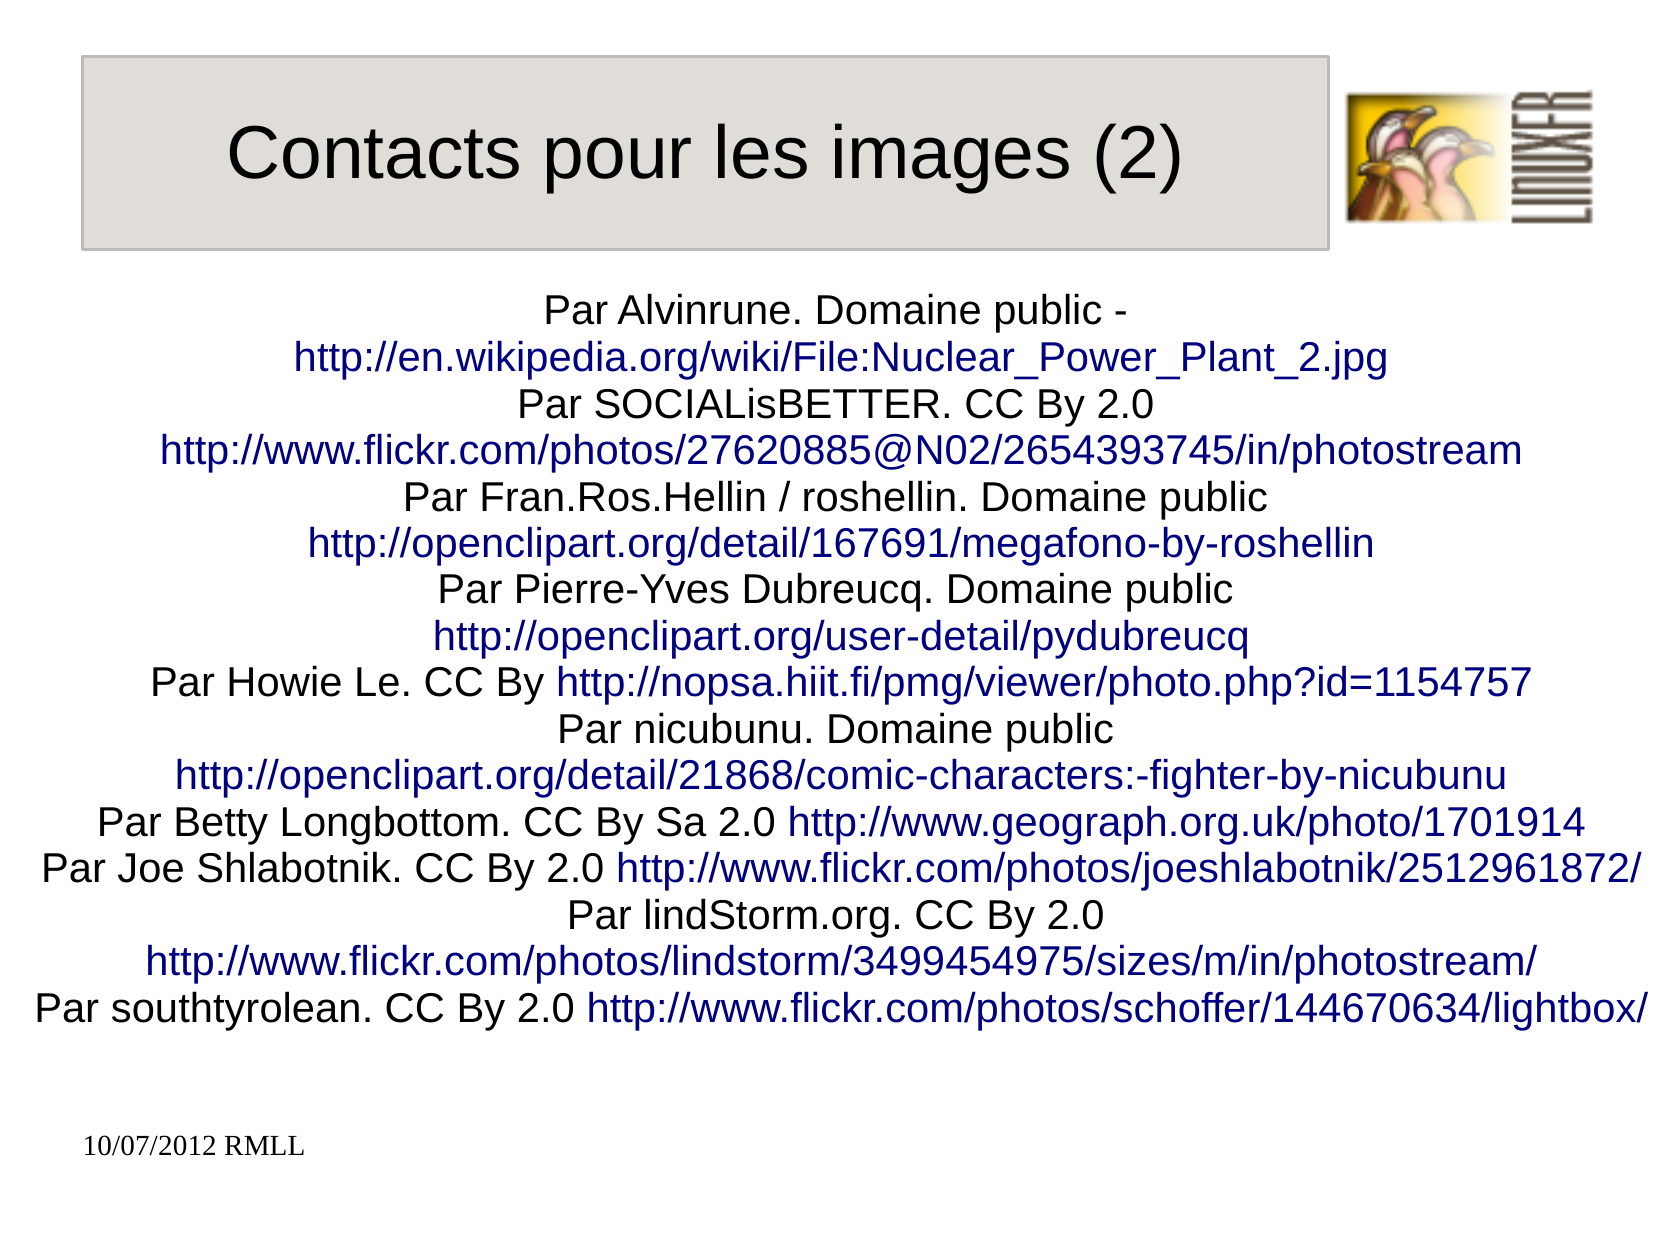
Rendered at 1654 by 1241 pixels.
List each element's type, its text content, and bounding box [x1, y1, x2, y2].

title Contacts pour les images (2) [82, 56, 1329, 250]
subtitle Par Alvinrune. Domaine public - http://en.wikipedia.org/wiki/File:Nuclear_Power_Plant_2.jpg Par SOCIALisBETTER. CC By 2.0 http://www.flickr.com/photos/27620885@N02/2654393745/in/photostream Par Fran.Ros.Hellin / roshellin. Domaine public http://openclipart.org/detail/167691/megafono-by-roshellin Par Pierre-Yves Dubreucq. Domaine public http://openclipart.org/user-detail/pydubreucq Par Howie Le. CC By http://nopsa.hiit.fi/pmg/viewer/photo.php?id=1154757 Par nicubunu. Domaine public http://openclipart.org/detail/21868/comic-characters:-fighter-by-nicubunu Par Betty Longbottom. CC By Sa 2.0 http://www.geograph.org.uk/photo/1701914 Par Joe Shlabotnik. CC By 2.0 http://www.flickr.com/photos/joeshlabotnik/2512961872/ Par lindStorm.org. CC By 2.0 http://www.flickr.com/photos/lindstorm/3499454975/sizes/m/in/photostream/ Par southtyrolean. CC By 2.0 http://www.flickr.com/photos/schoffer/144670634/lightbox/ [29, 250, 1654, 1073]
picture [1341, 88, 1601, 229]
